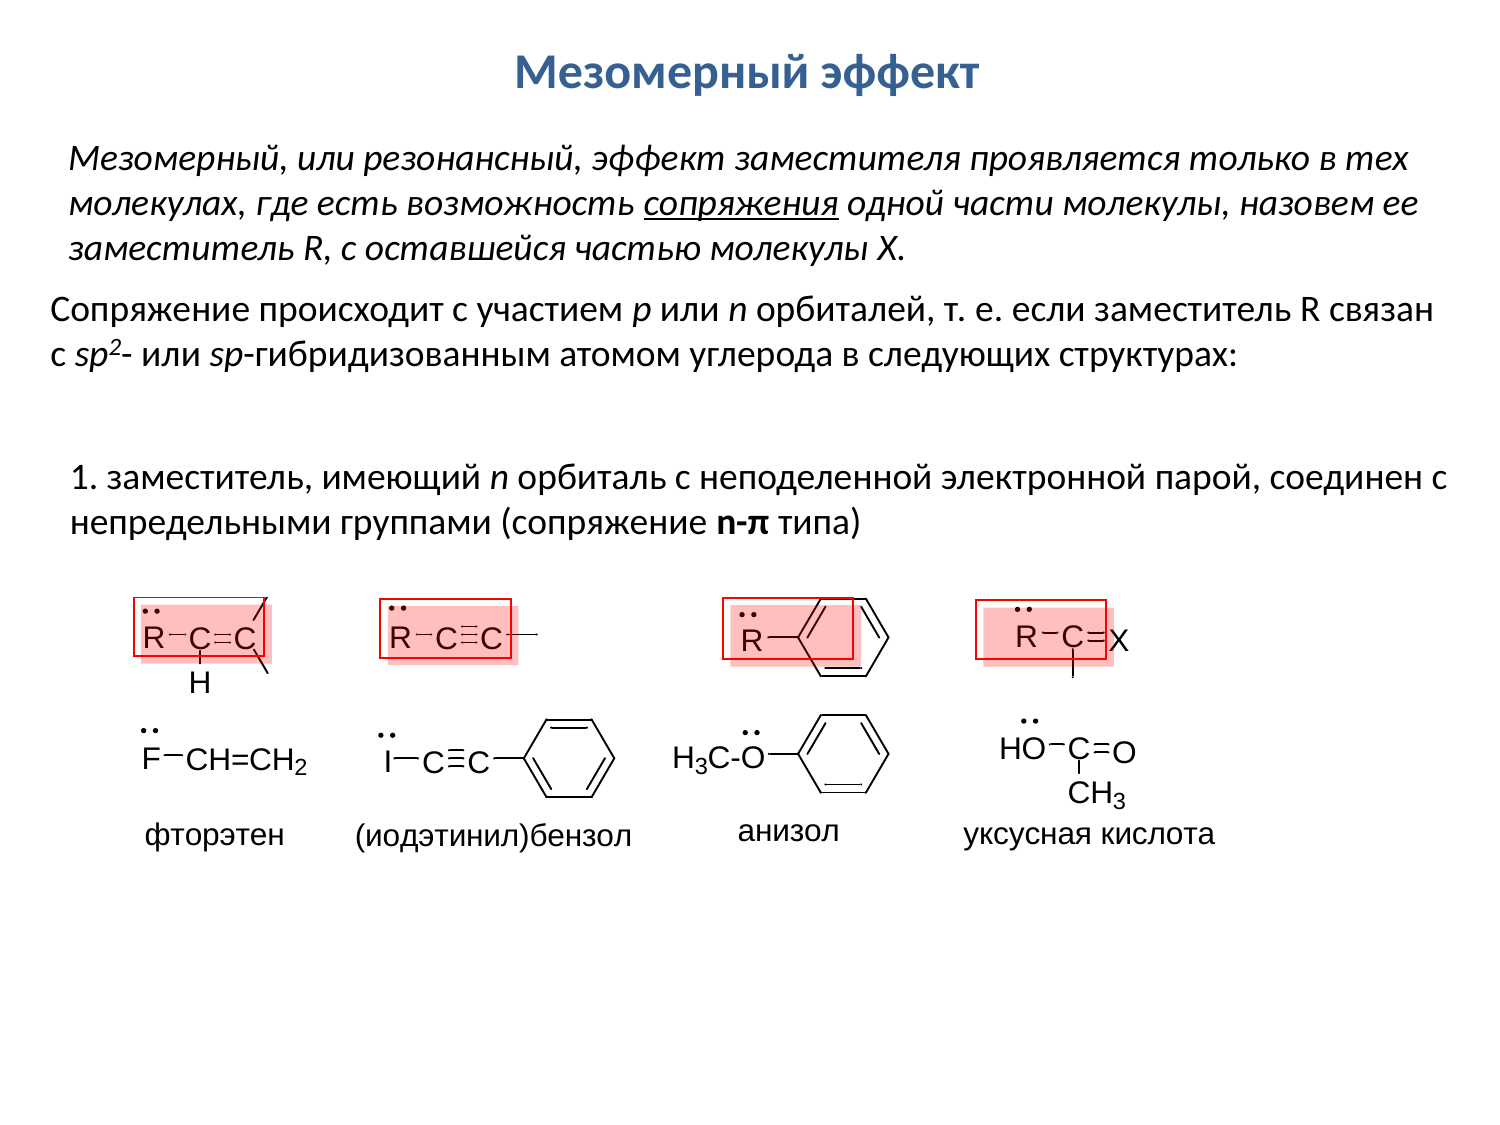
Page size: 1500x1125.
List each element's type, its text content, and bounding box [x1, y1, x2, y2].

chart [123, 597, 1223, 870]
text_box Мезомерный, или резонансный, эффект заместителя проявляется только в тех молекулах, где есть возможность сопряжения одной части молекулы, назовем ее заместитель R, с оставшейся частью молекулы X. [53, 125, 1436, 276]
text_box 1. заместитель, имеющий n орбиталь с неподеленной электронной парой, соединен с непредельными группами (сопряжение n-π типа) [55, 444, 1483, 549]
text_box Мезомерный эффект [499, 31, 995, 106]
text_box Сопряжение происходит с участием p или n орбиталей, т. е. если заместитель R связан с sp2- или sp-гибридизованным атомом углерода в следующих структурах: [35, 276, 1465, 383]
